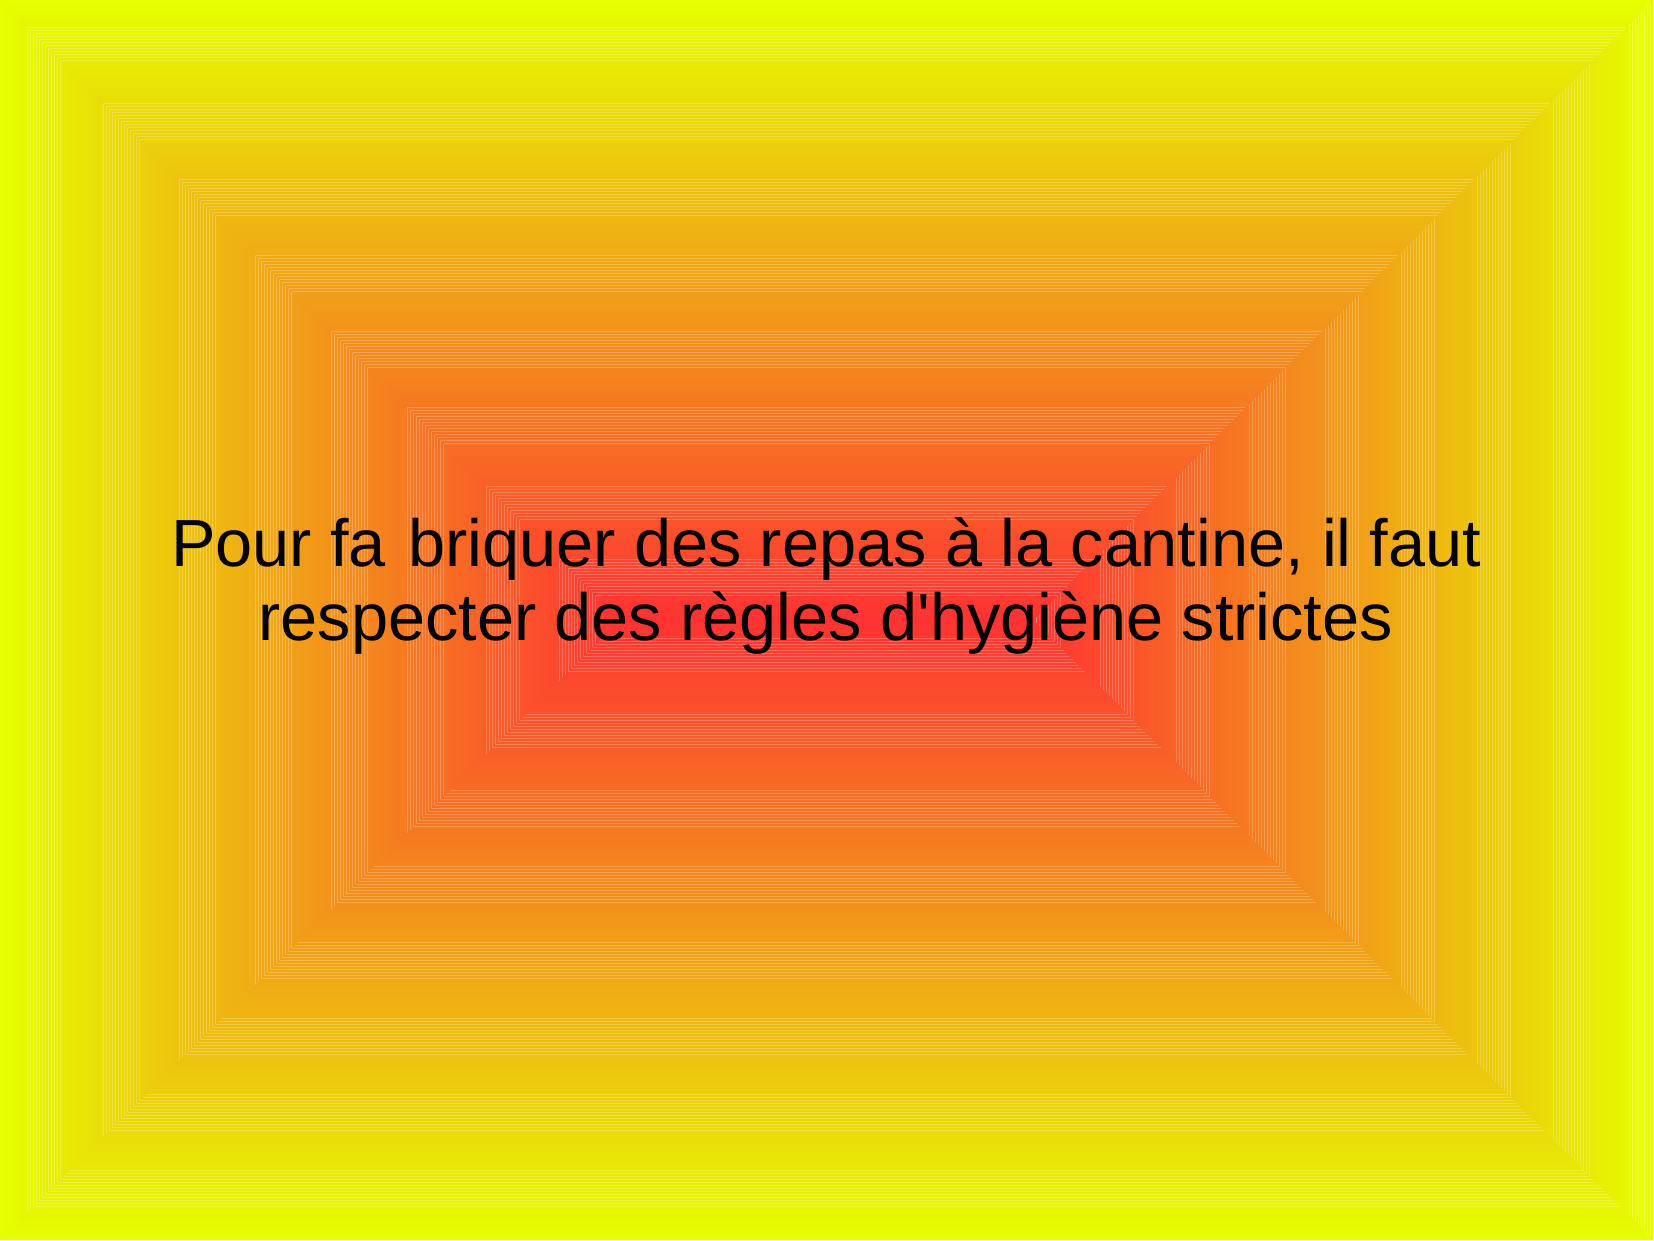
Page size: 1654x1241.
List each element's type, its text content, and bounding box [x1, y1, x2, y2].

text_box Pour fa briquer des repas à la cantine, il faut respecter des règles d'hygiène strictes [82, 49, 1571, 1109]
